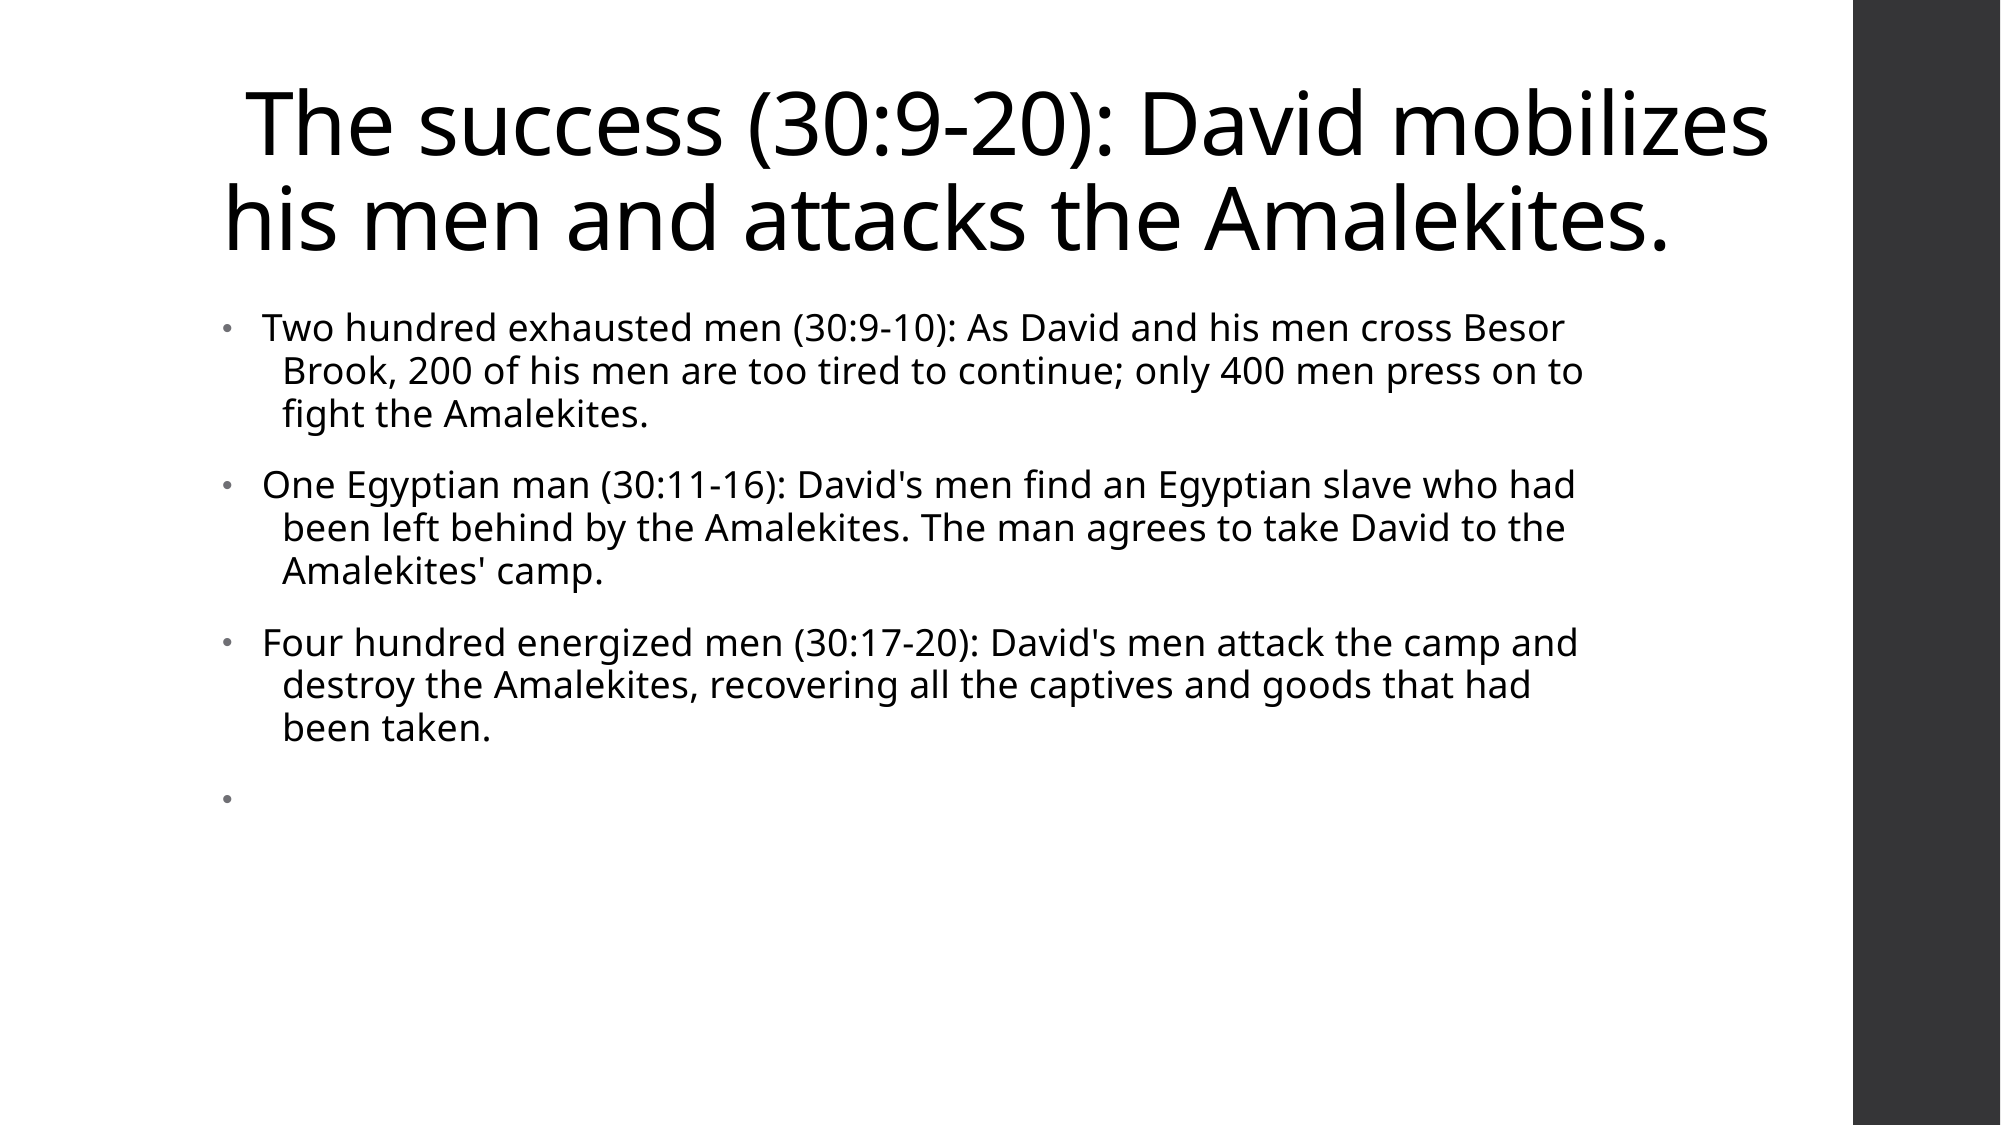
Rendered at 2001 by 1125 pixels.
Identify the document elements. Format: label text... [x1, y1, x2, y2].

list Two hundred exhausted men (30:9-10): As David and his men cross Besor Brook, 200 of his men are too tired to continue; only 400 men press on to fight the Amalekites. One Egyptian man (30:11-16): David's men find an Egyptian slave who had been left behind by the Amalekites. The man agrees to take David to the Amalekites' camp. Four hundred energized men (30:17-20): David's men attack the camp and destroy the Amalekites, recovering all the captives and goods that had been taken. [206, 299, 1617, 1014]
title The success (30:9-20): David mobilizes his men and attacks the Amalekites. [206, 60, 1797, 278]
